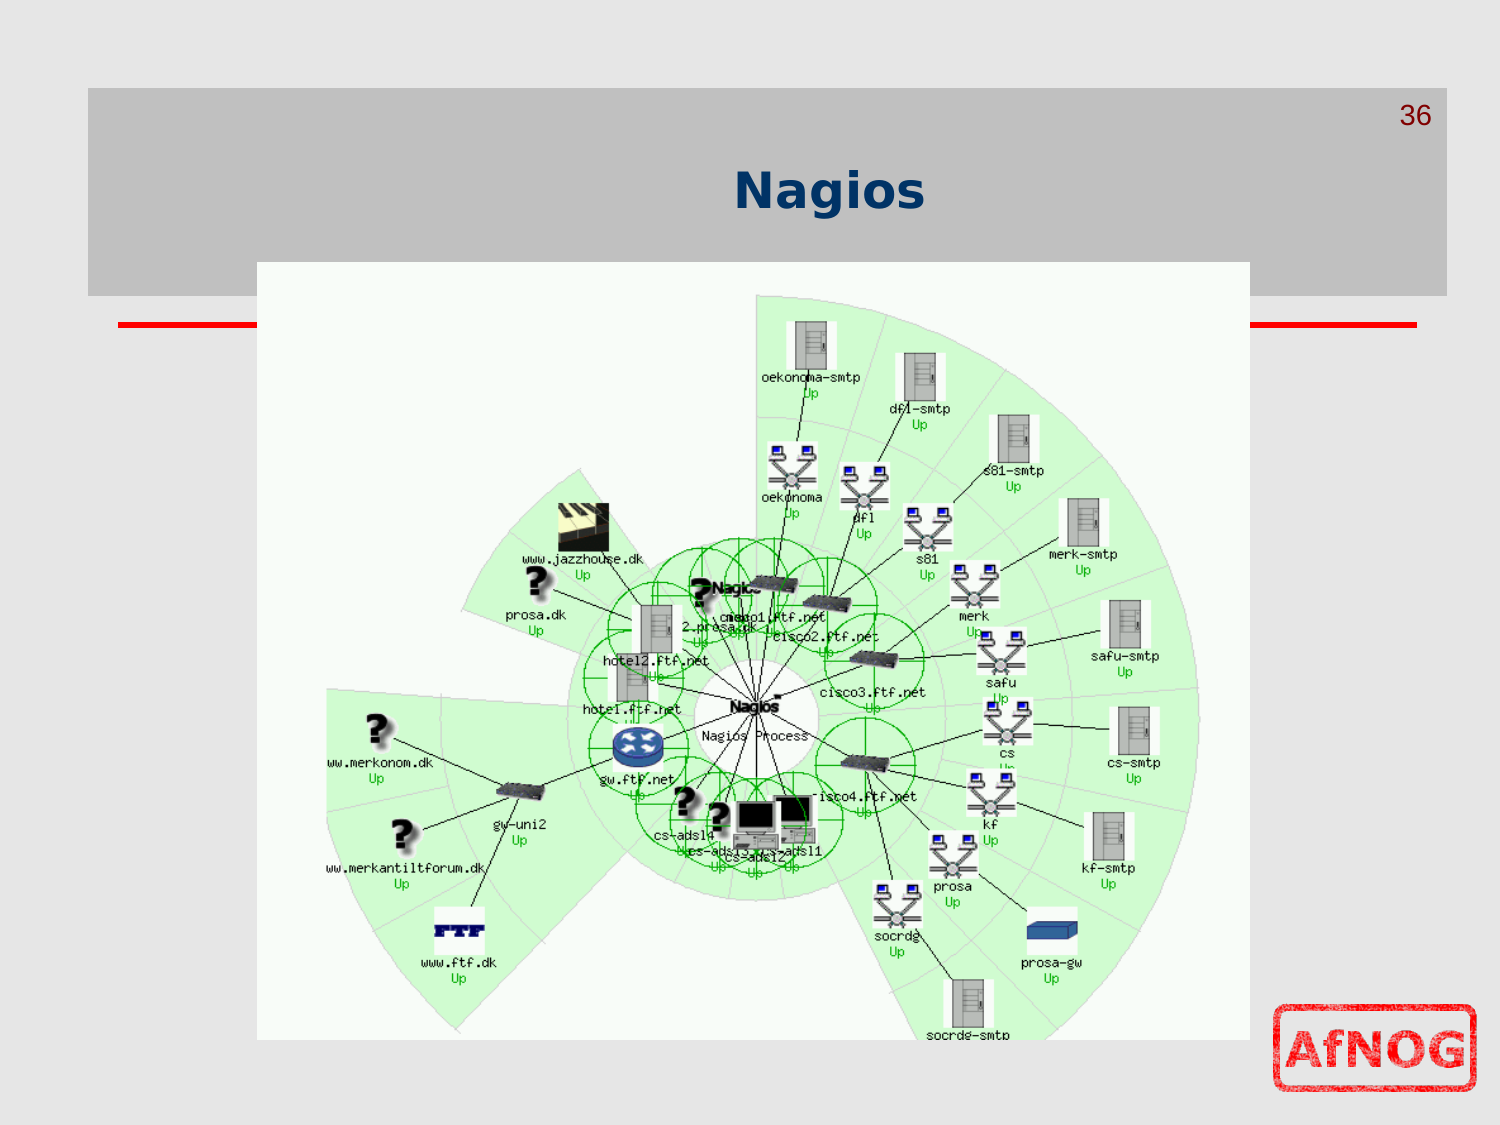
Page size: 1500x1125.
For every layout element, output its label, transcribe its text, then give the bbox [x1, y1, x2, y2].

picture [1273, 1003, 1477, 1092]
title Nagios [225, 99, 1436, 288]
picture [257, 262, 1250, 1040]
